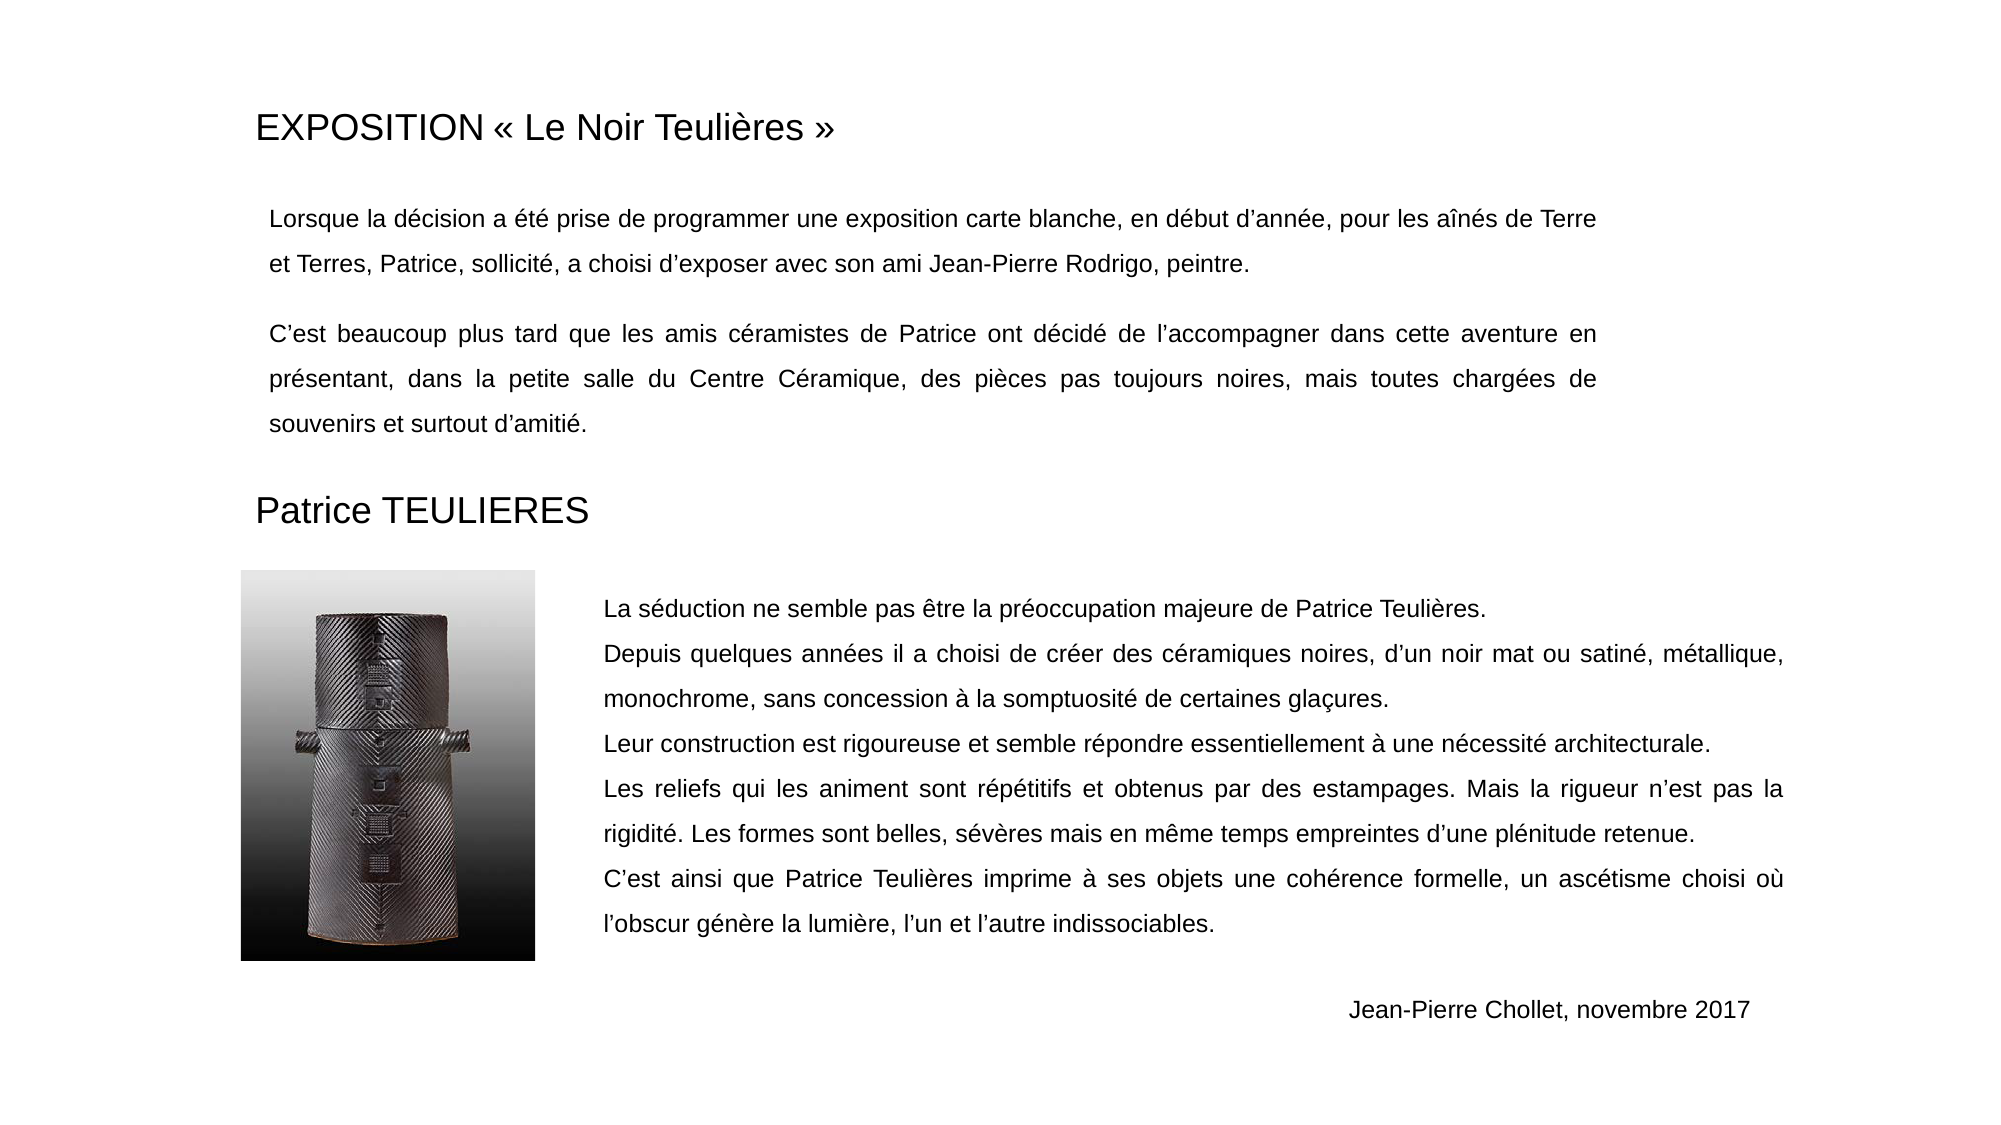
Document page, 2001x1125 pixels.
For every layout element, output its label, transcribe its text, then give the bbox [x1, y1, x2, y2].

text_box EXPOSITION « Le Noir Teulières » [240, 95, 1182, 155]
picture [240, 570, 536, 961]
text_box Lorsque la décision a été prise de programmer une exposition carte blanche, en début d’année, pour les aînés de Terre et Terres, Patrice, sollicité, a choisi d’exposer avec son ami Jean-Pierre Rodrigo, peintre. C’est beaucoup plus tard que les amis céramistes de Patrice ont décidé de l’accompagner dans cette aventure en présentant, dans la petite salle du Centre Céramique, des pièces pas toujours noires, mais toutes chargées de souvenirs et surtout d’amitié. [254, 180, 1616, 445]
text_box Patrice TEULIERES [240, 478, 1405, 539]
text_box La séduction ne semble pas être la préoccupation majeure de Patrice Teulières. Depuis quelques années il a choisi de créer des céramiques noires, d’un noir mat ou satiné, métallique, monochrome, sans concession à la somptuosité de certaines glaçures. Leur construction est rigoureuse et semble répondre essentiellement à une nécessité architecturale. Les reliefs qui les animent sont répétitifs et obtenus par des estampages. Mais la rigueur n’est pas la rigidité. Les formes sont belles, sévères mais en même temps empreintes d’une plénitude retenue. C’est ainsi que Patrice Teulières imprime à ses objets une cohérence formelle, un ascétisme choisi où l’obscur génère la lumière, l’un et l’autre indissociables. [588, 570, 1802, 990]
text_box Jean-Pierre Chollet, novembre 2017 [1333, 986, 1826, 1032]
